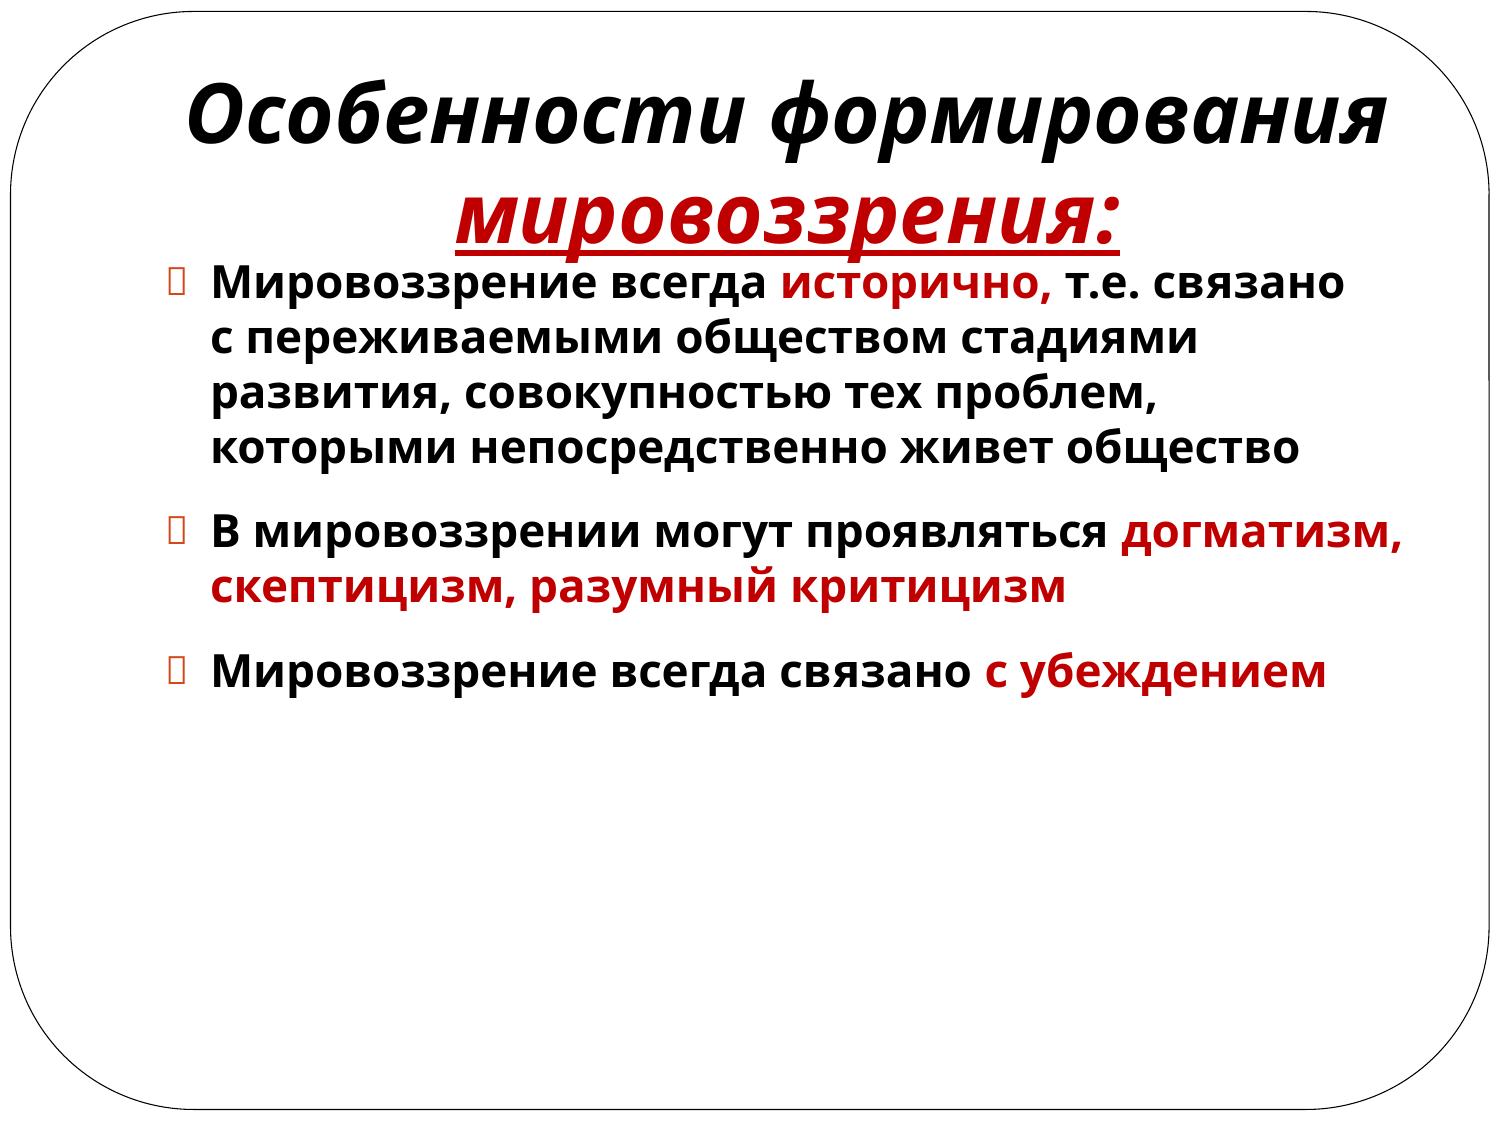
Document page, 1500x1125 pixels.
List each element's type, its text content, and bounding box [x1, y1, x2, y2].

title Особенности формирования мировоззрения: [150, 45, 1425, 233]
list Мировоззрение всегда исторично, т.е. связано с переживаемыми обществом стадиями развития, совокупностью тех проблем, которыми непосредственно живет общество В мировоззрении могут проявляться догматизм, скептицизм, разумный критицизм Мировоззрение всегда связано с убеждением [150, 237, 1425, 1003]
